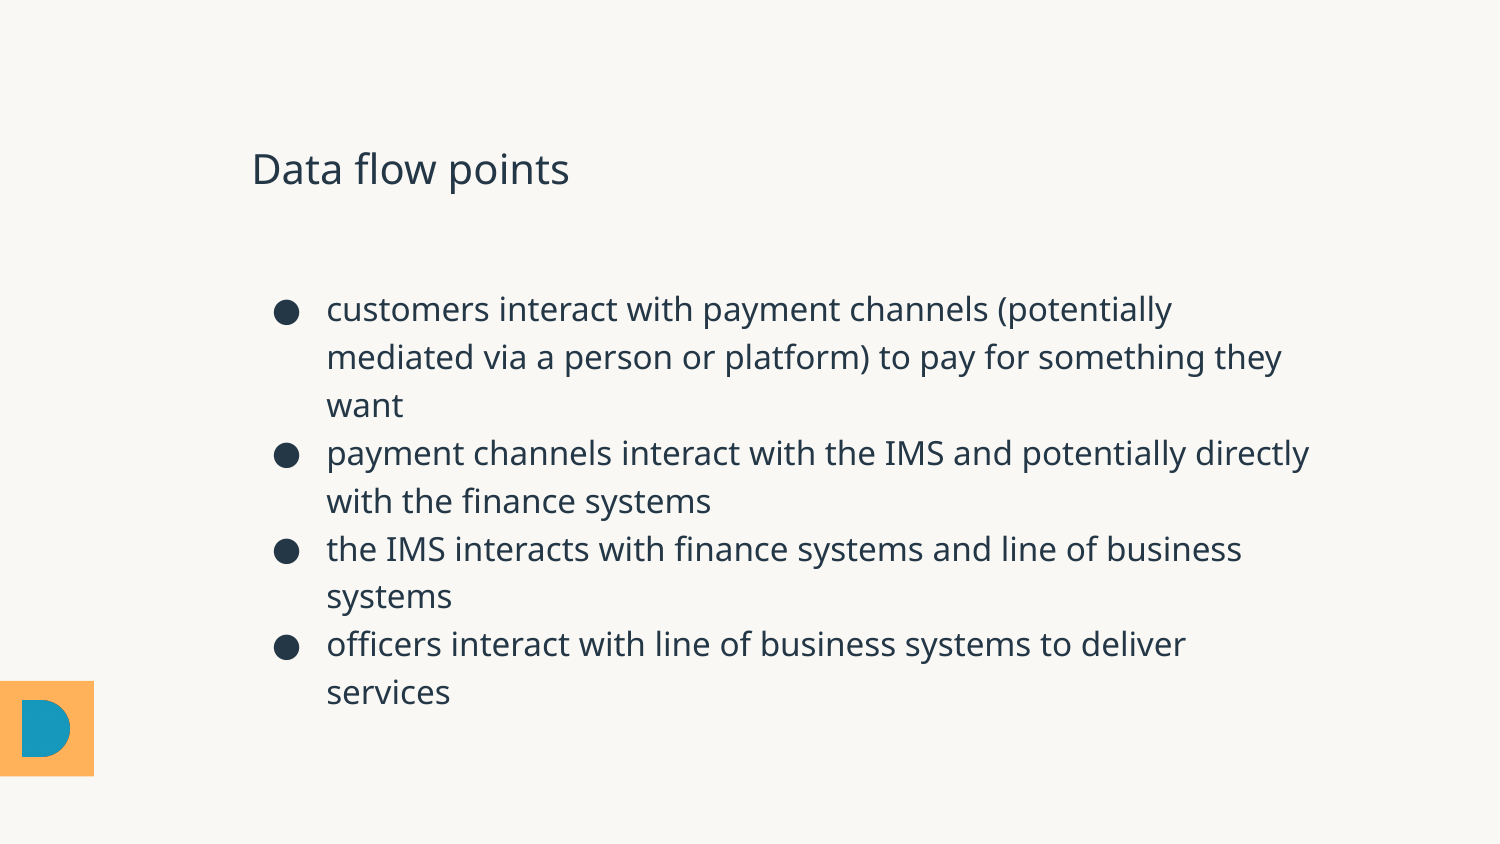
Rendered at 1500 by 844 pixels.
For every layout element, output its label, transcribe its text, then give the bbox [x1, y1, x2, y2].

list customers interact with payment channels (potentially mediated via a person or platform) to pay for something they want payment channels interact with the IMS and potentially directly with the finance systems the IMS interacts with finance systems and line of business systems officers interact with line of business systems to deliver services [236, 265, 1329, 681]
title Data flow points [236, 118, 1329, 238]
picture [22, 700, 70, 757]
